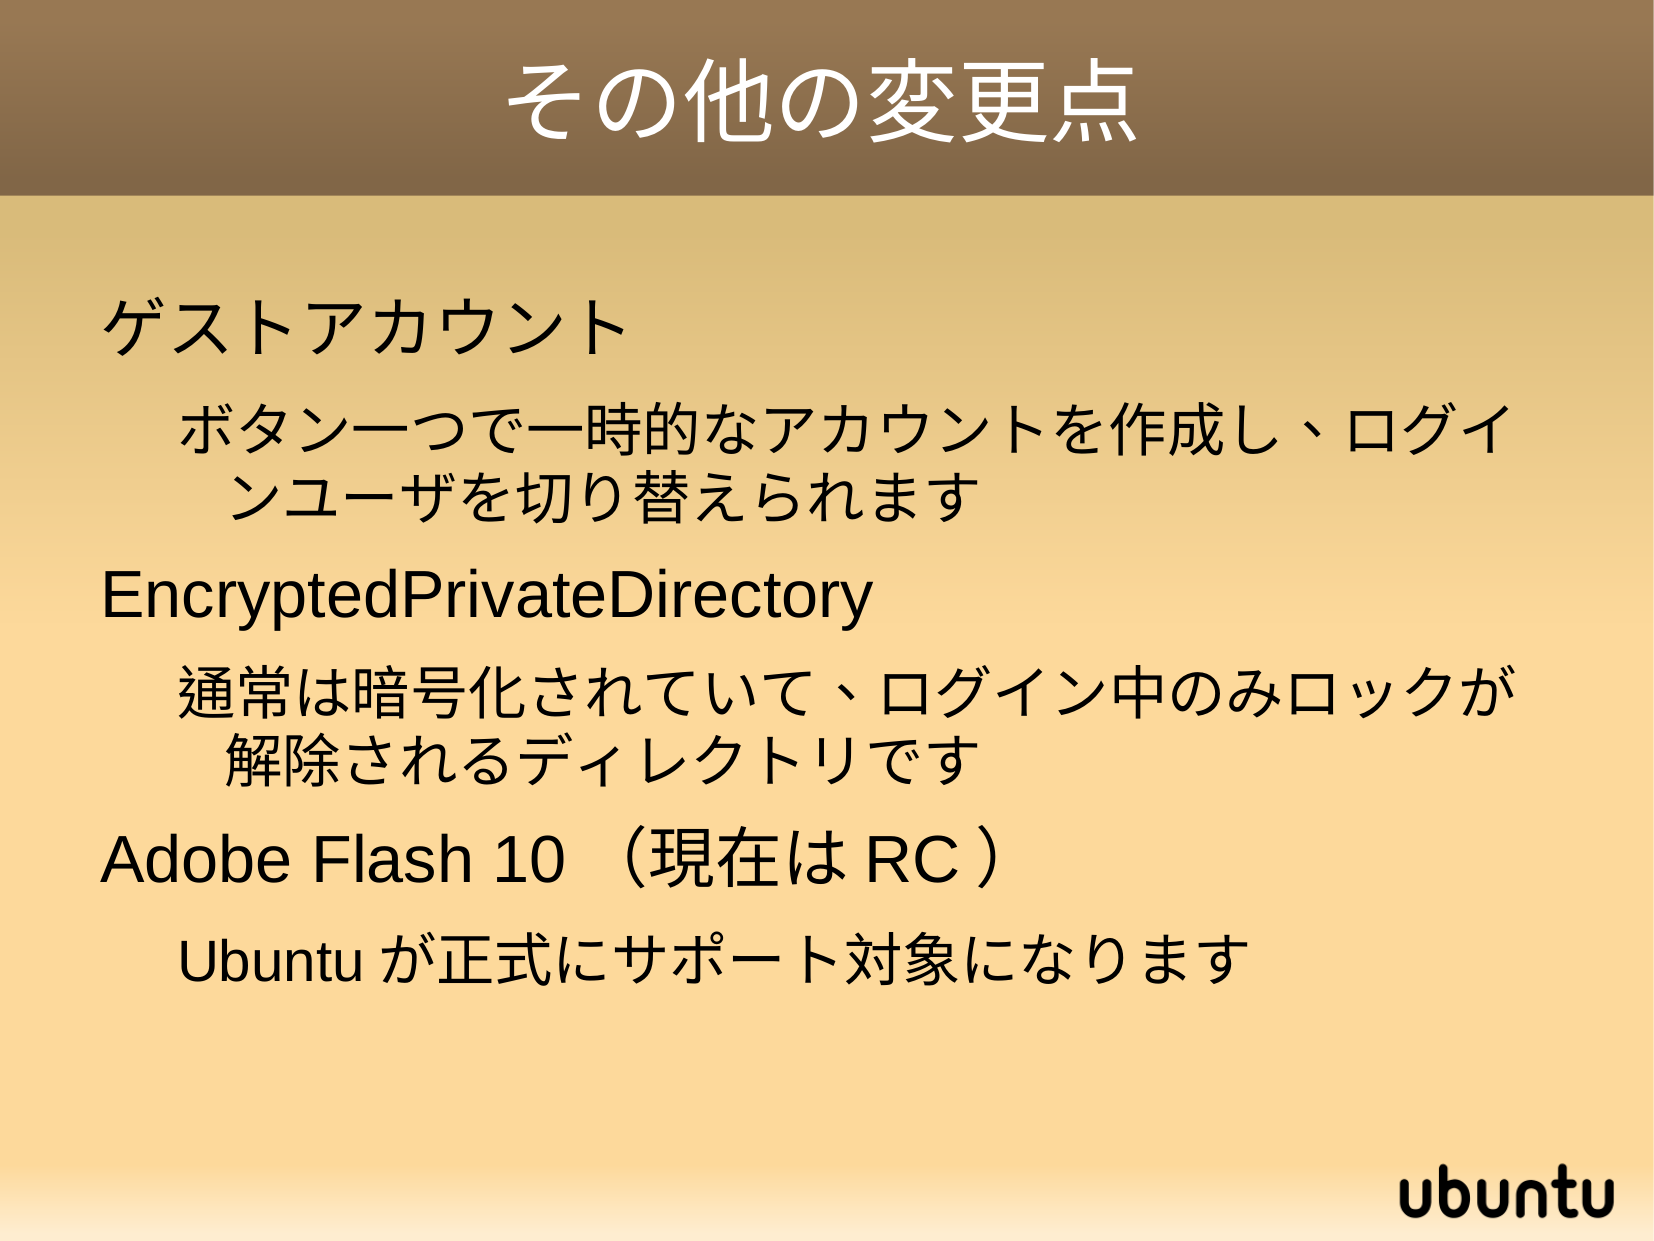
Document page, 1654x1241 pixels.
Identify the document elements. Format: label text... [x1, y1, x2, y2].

picture [0, 0, 1654, 1241]
title その他の変更点 [76, 7, 1565, 200]
list ゲストアカウント ボタン一つで一時的なアカウントを作成し、ログインユーザを切り替えられます EncryptedPrivateDirectory 通常は暗号化されていて、ログイン中のみロックが解除されるディレクトリです Adobe Flash 10（現在はRC） Ubuntuが正式にサポート対象になります [82, 290, 1571, 1094]
